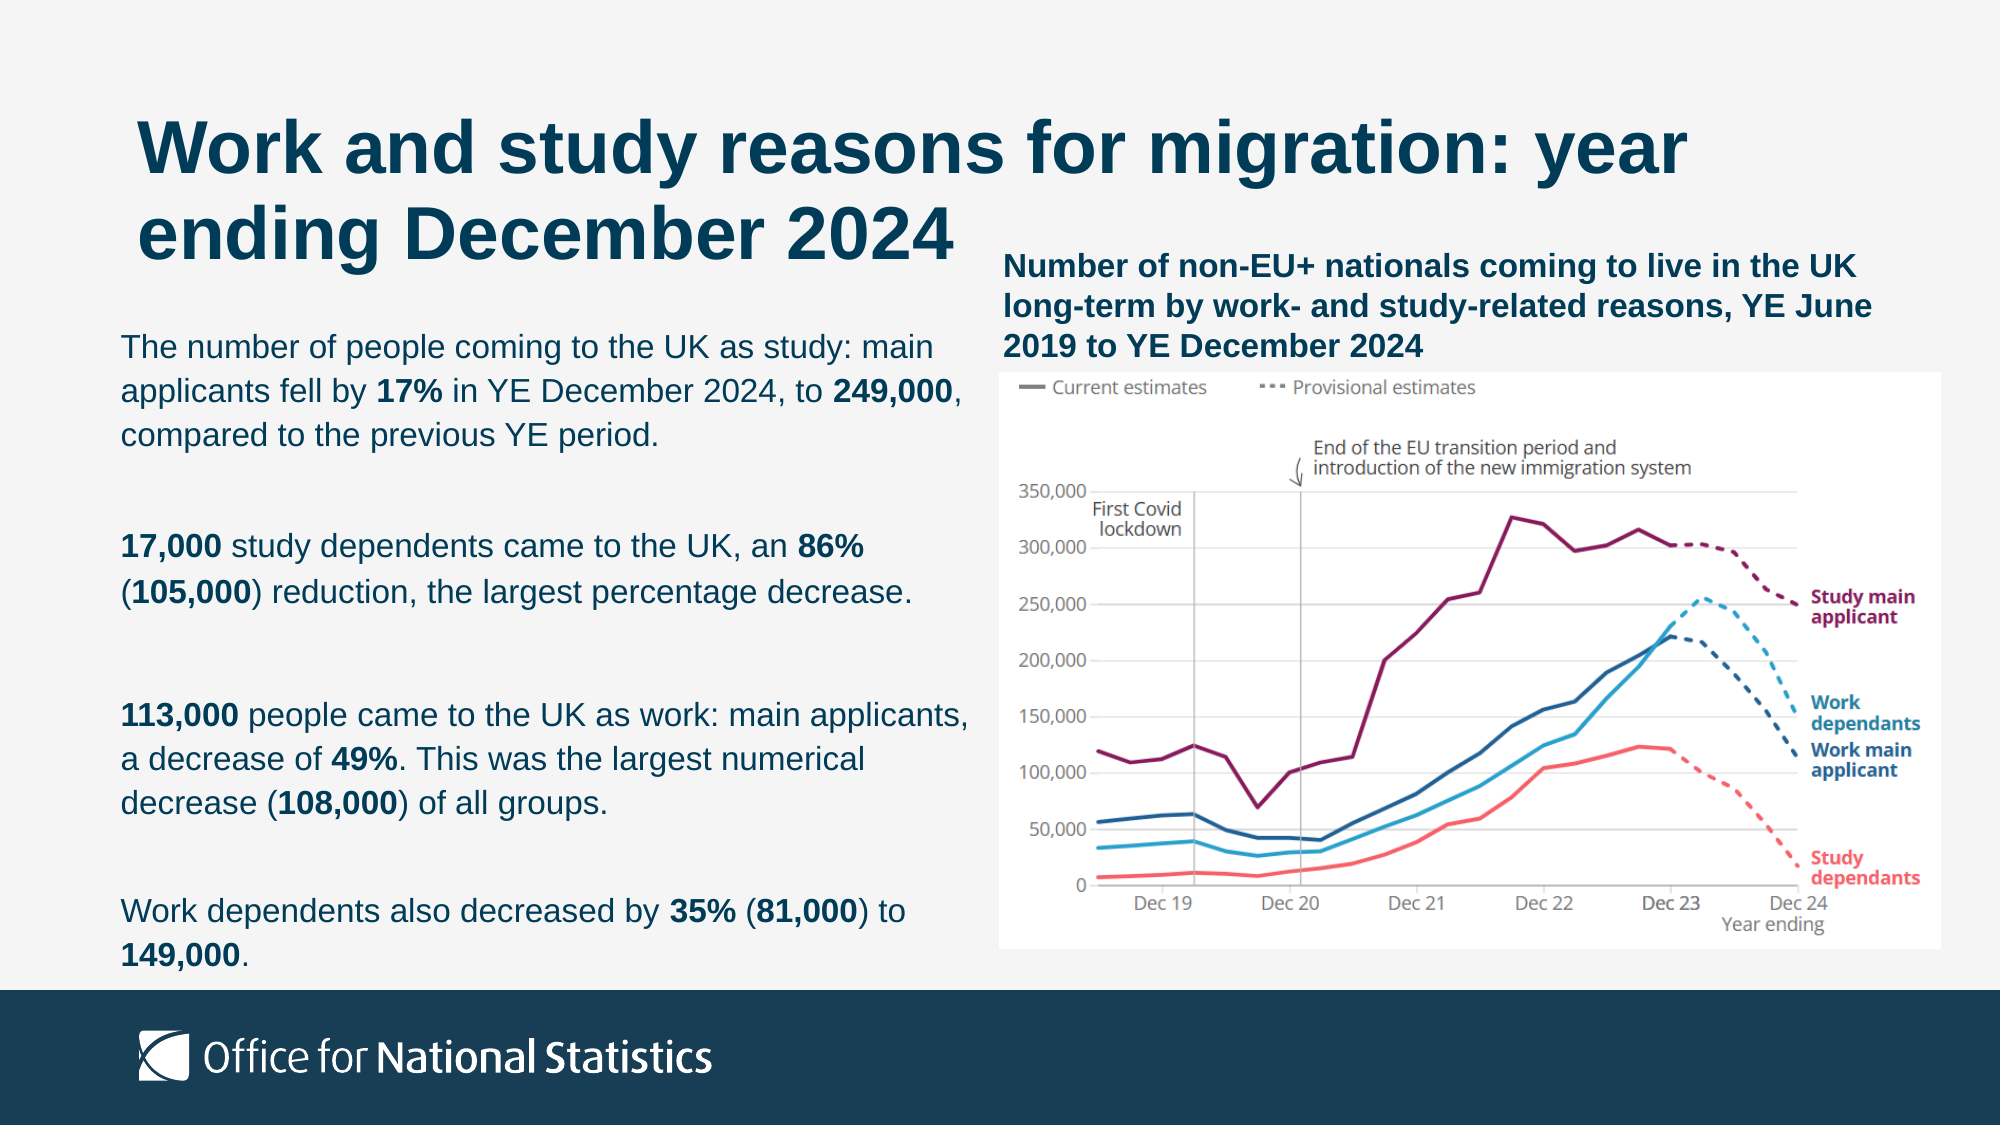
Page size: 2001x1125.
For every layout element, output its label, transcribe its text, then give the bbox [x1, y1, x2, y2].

picture [999, 373, 1941, 949]
text_box Number of non-EU+ nationals coming to live in the UK long-term by work- and study-related reasons, YE June 2019 to YE December 2024 [988, 236, 1941, 373]
list The number of people coming to the UK as study: main applicants fell by 17% in YE December 2024, to 249,000, compared to the previous YE period. 17,000 study dependents came to the UK, an 86% (105,000) reduction, the largest percentage decrease. 113,000 people came to the UK as work: main applicants, a decrease of 49%. This was the largest numerical decrease (108,000) of all groups. Work dependents also decreased by 35% (81,000) to 149,000. [120, 321, 975, 979]
title Work and study reasons for migration: year ending December 2024 [137, 105, 1863, 279]
